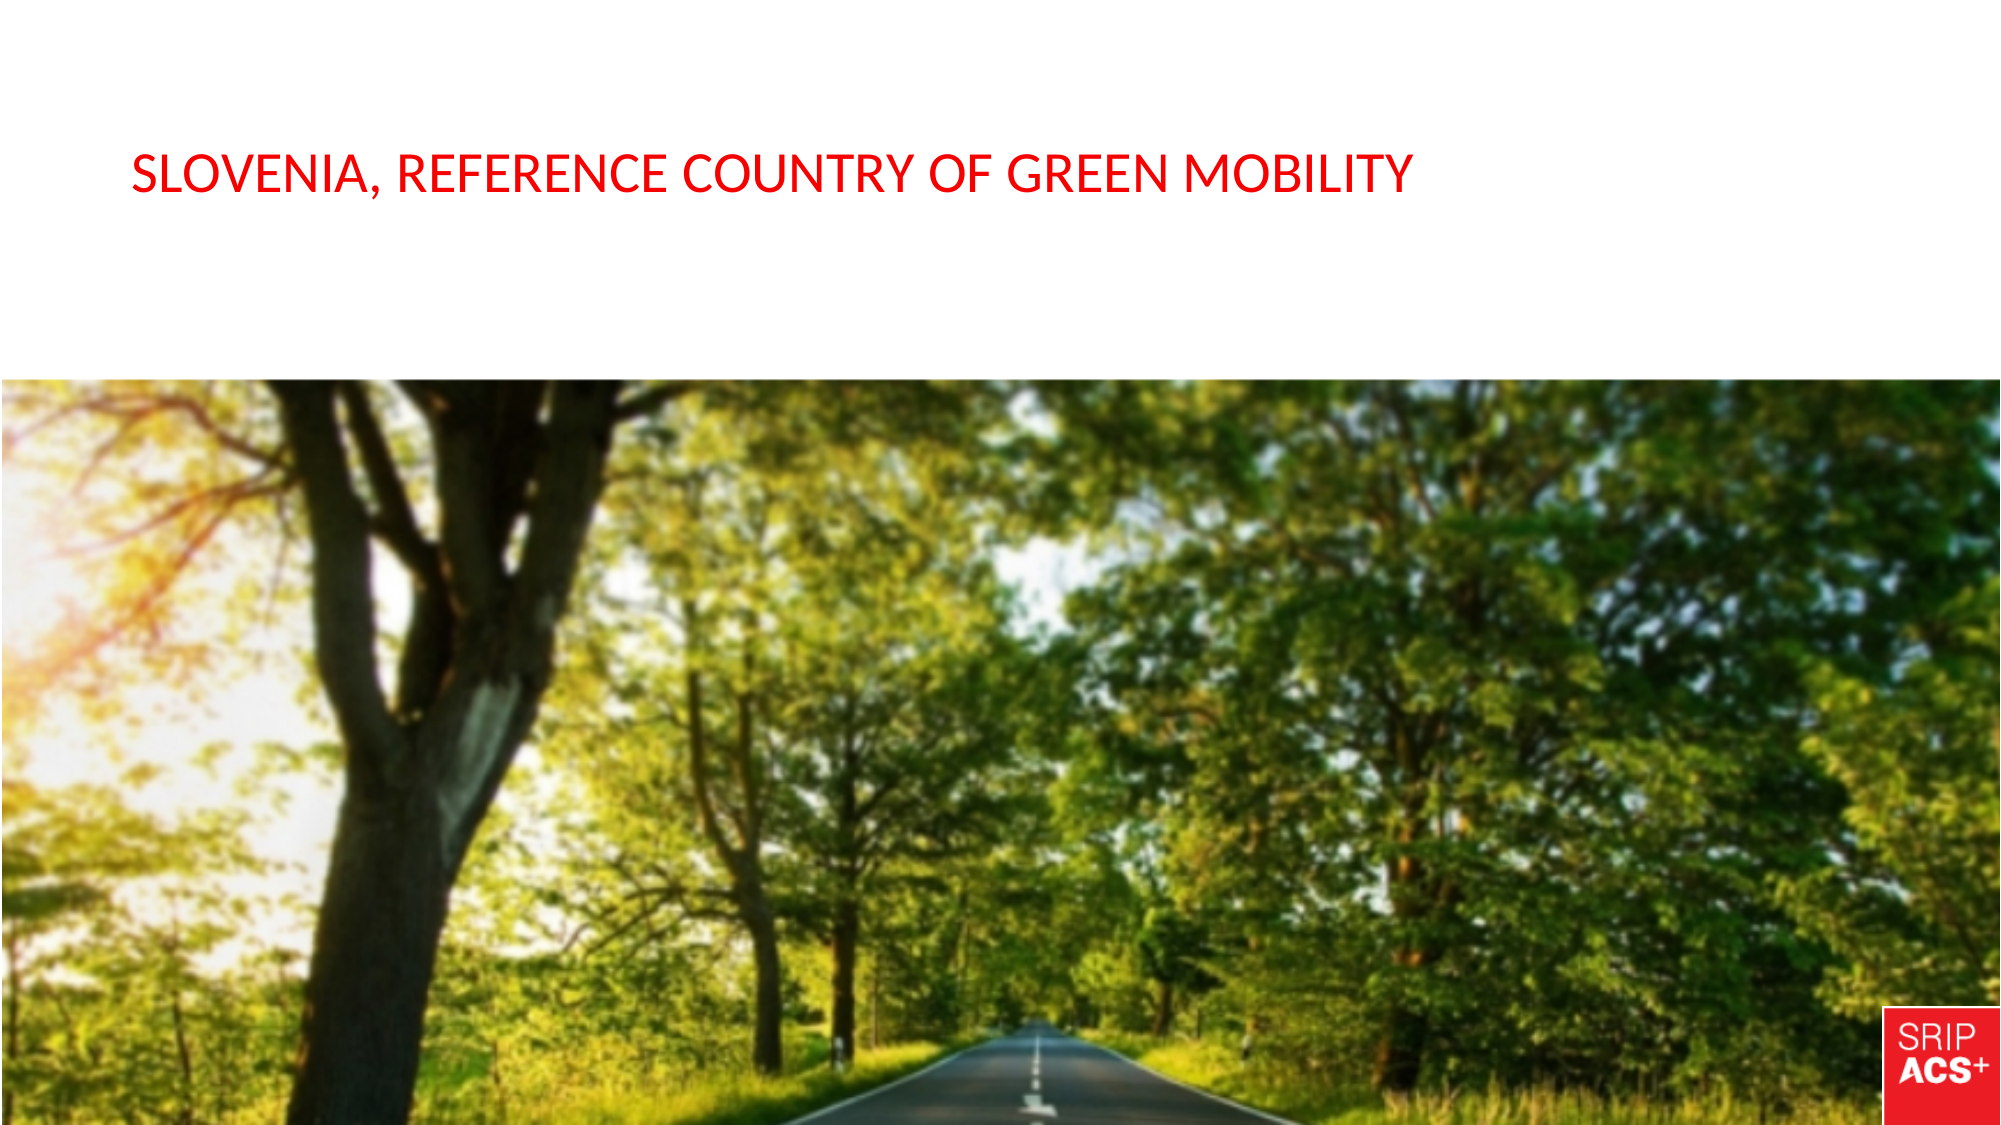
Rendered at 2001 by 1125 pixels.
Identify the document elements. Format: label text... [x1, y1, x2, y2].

text_box SLOVENIA, REFERENCE COUNTRY OF GREEN MOBILITY [117, 85, 1953, 254]
picture [2, 378, 2000, 1125]
